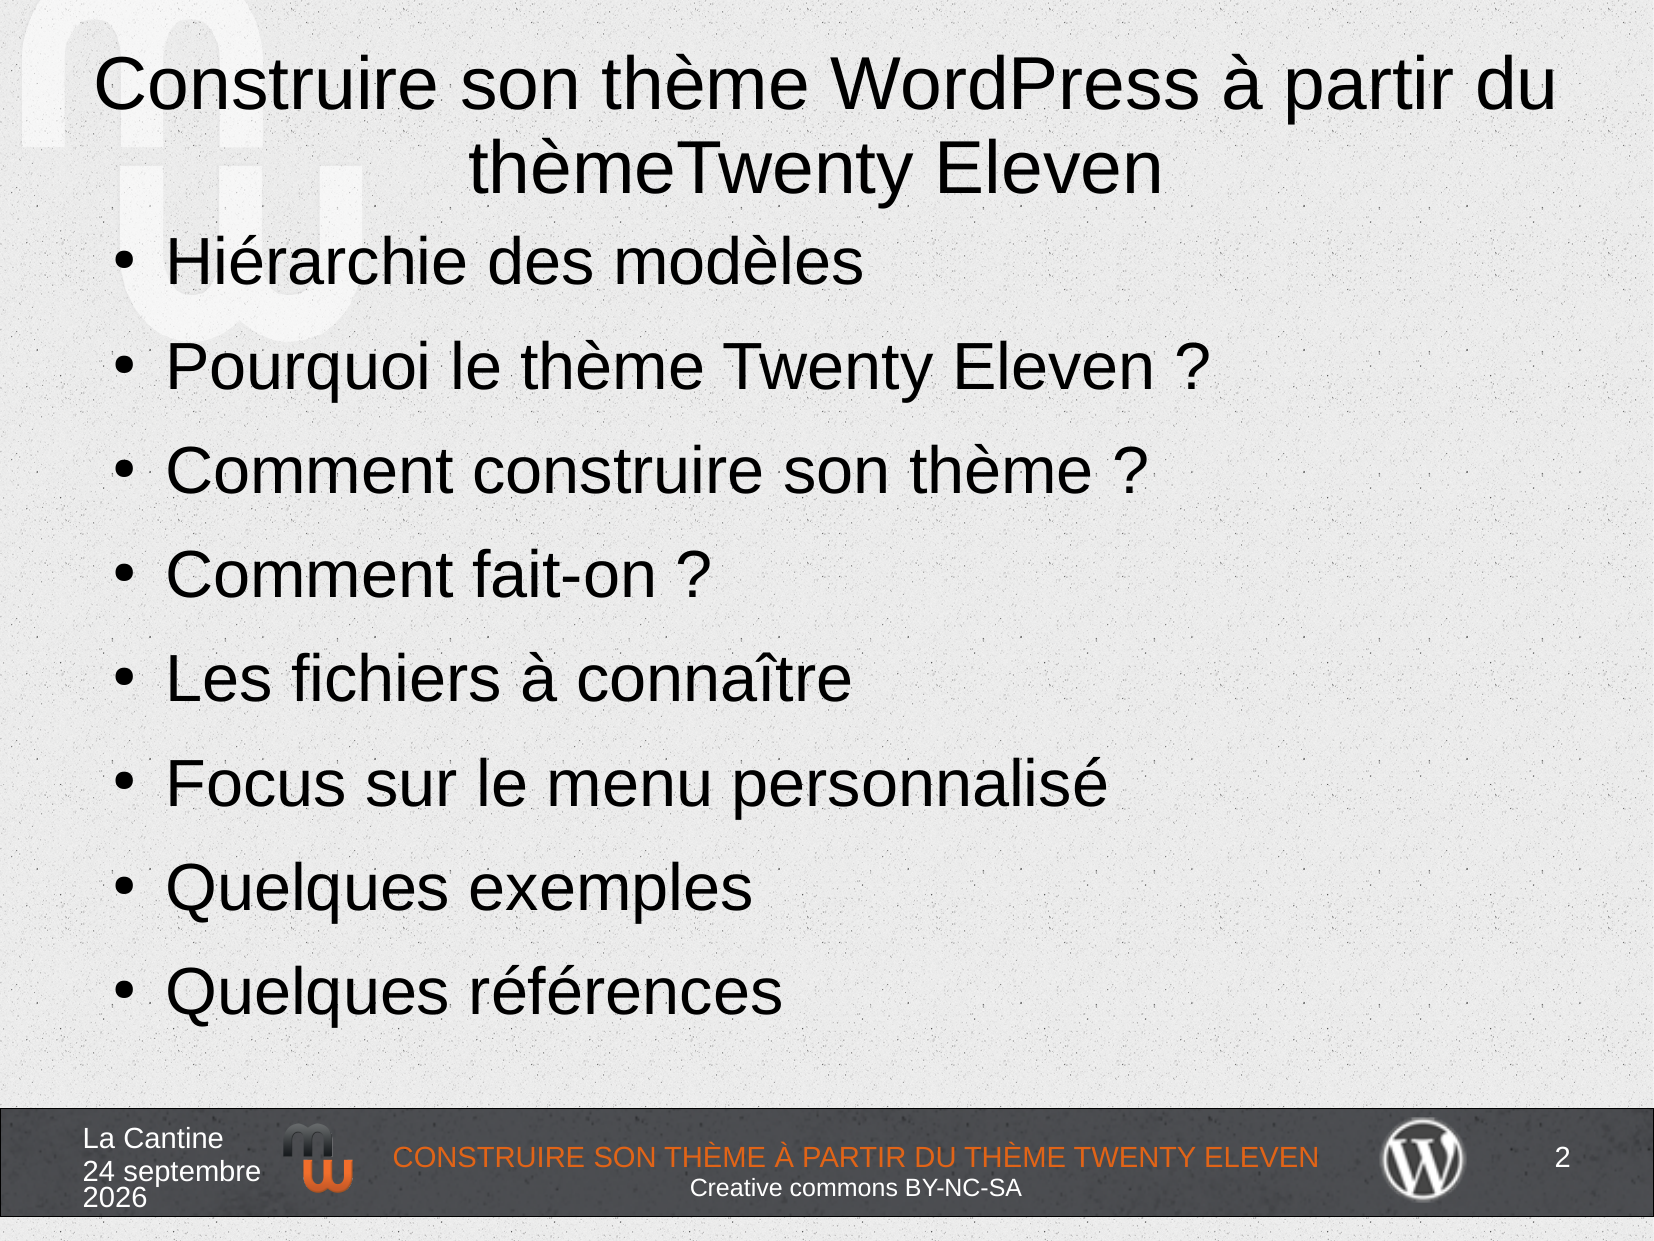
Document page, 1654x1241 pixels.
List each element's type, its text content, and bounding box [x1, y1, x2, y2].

list Hiérarchie des modèles Pourquoi le thème Twenty Eleven ? Comment construire son thème ? Comment fait-on ? Les fichiers à connaître Focus sur le menu personnalisé Quelques exemples Quelques références [94, 224, 1583, 1043]
picture [0, 1217, 1654, 1241]
picture [0, 0, 1654, 1216]
title Construire son thème WordPress à partir du thèmeTwenty Eleven [82, 41, 1571, 210]
